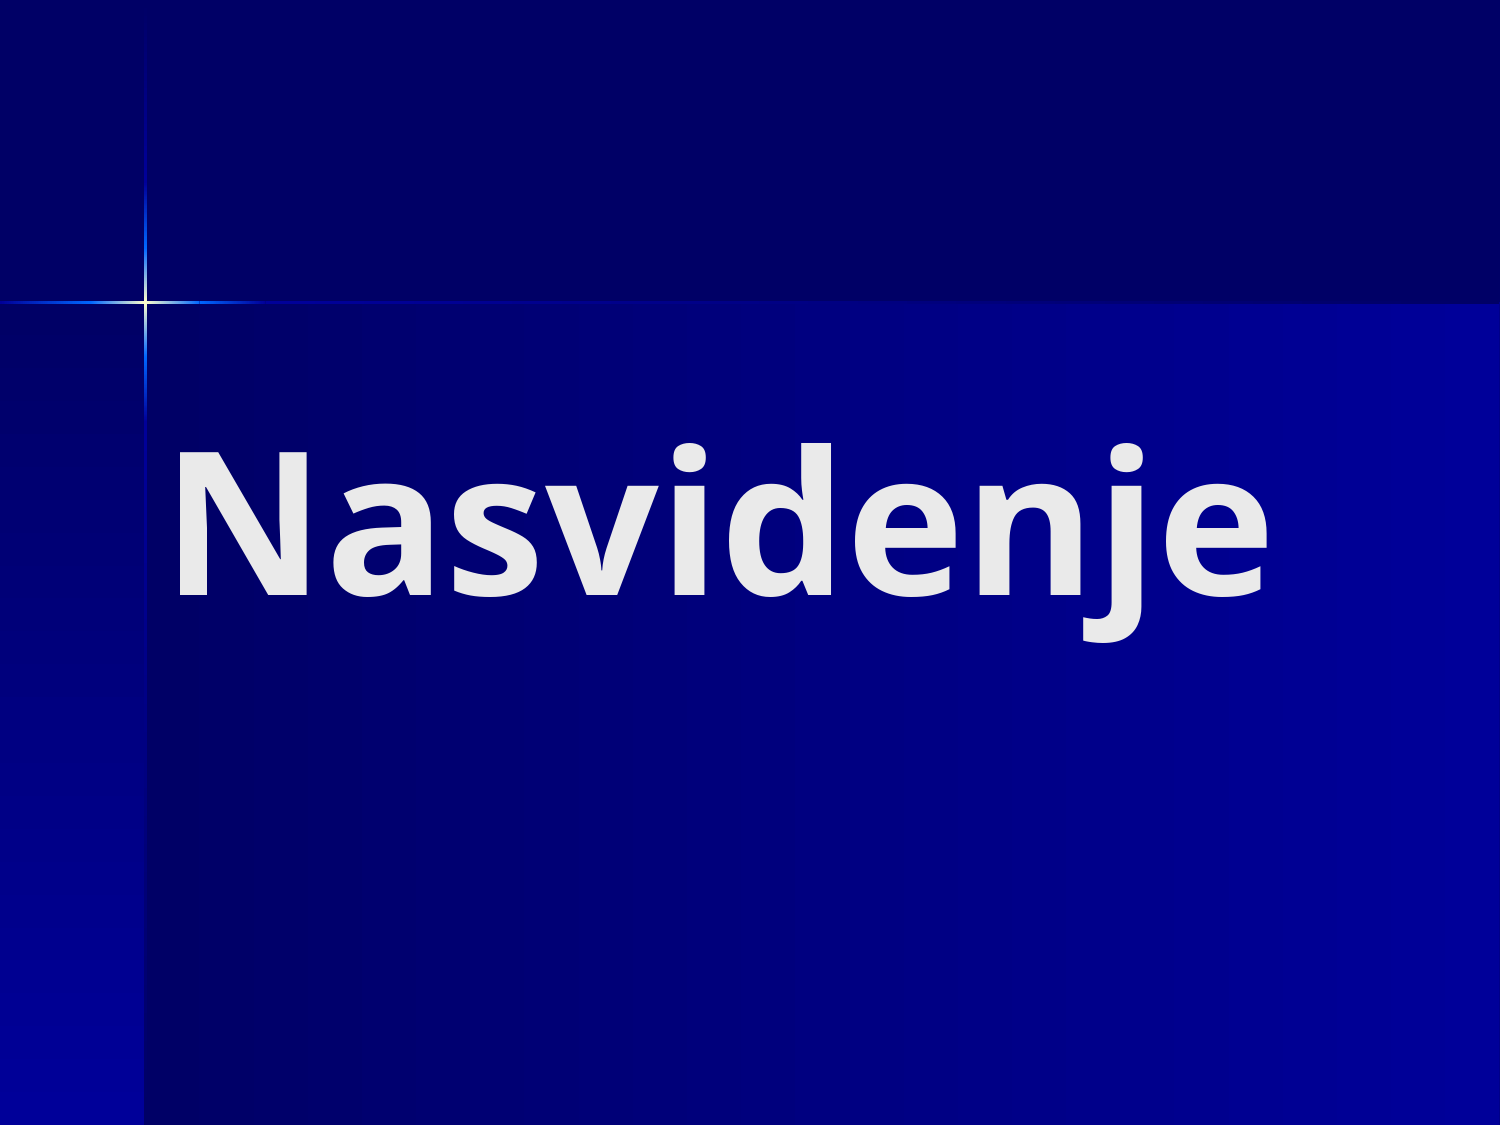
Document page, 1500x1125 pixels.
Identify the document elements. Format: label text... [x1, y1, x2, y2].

title Nasvidenje [147, 302, 1386, 728]
